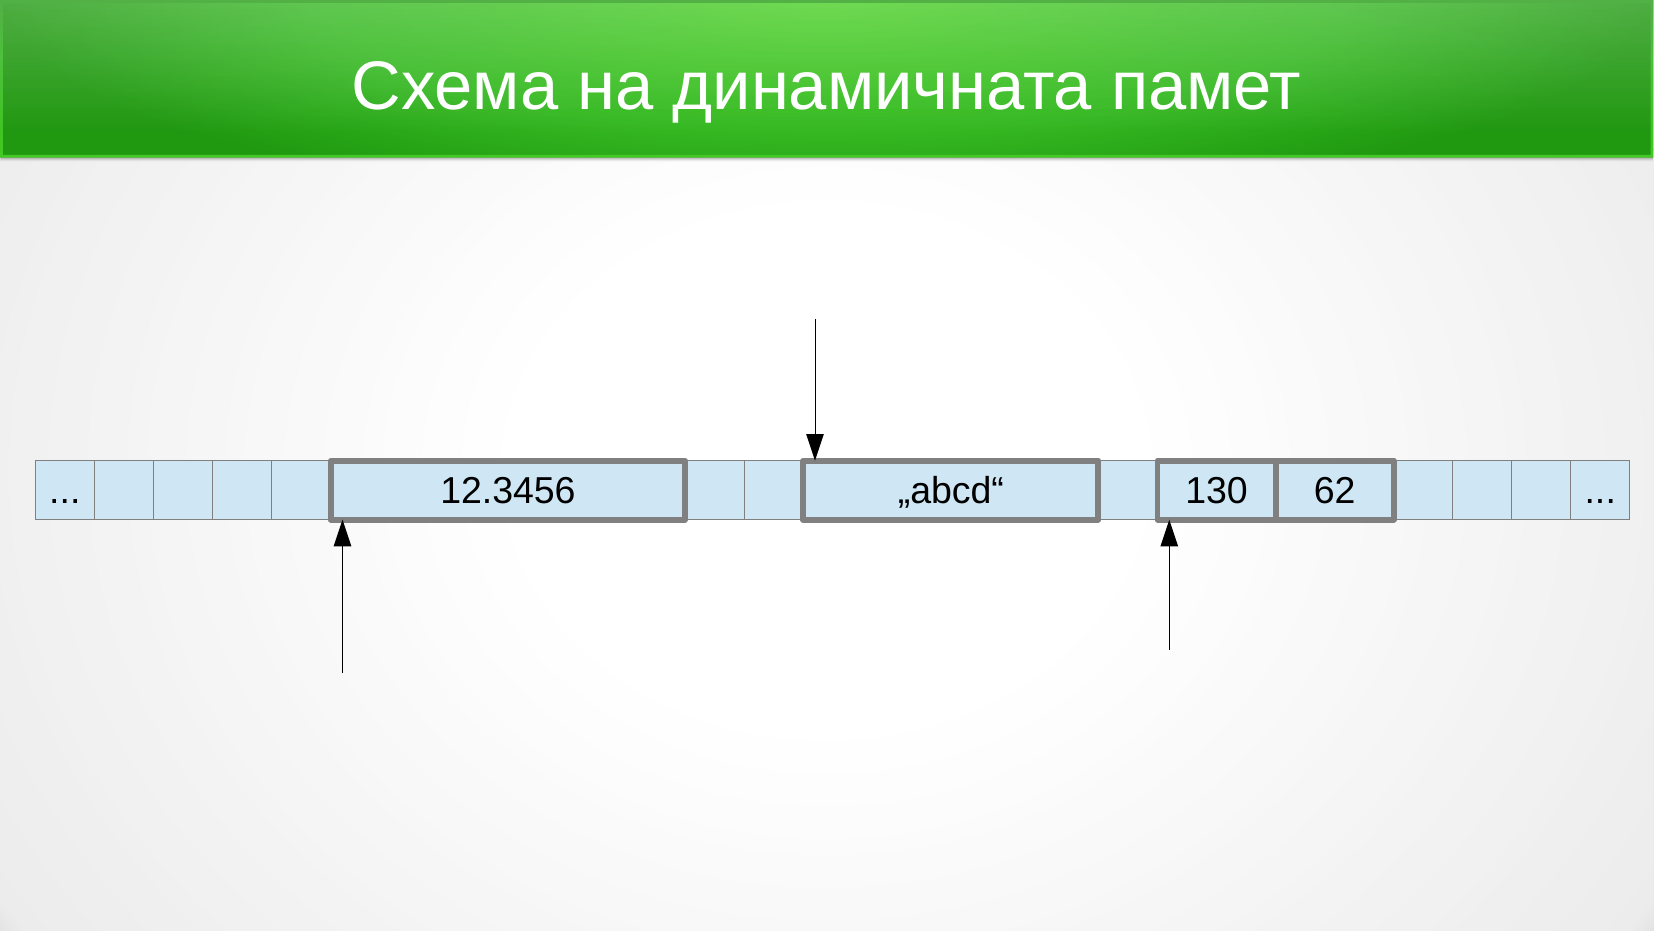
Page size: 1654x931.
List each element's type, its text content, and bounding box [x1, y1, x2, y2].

text_box 130 [1157, 460, 1275, 520]
text_box [686, 460, 803, 520]
text_box ... [1570, 460, 1630, 520]
text_box [1099, 460, 1157, 520]
text_box 12.3456 [330, 460, 686, 520]
text_box 62 [1275, 460, 1394, 520]
text_box ... [35, 460, 94, 520]
text_box [1394, 460, 1570, 520]
title Схема на динамичната памет [82, 37, 1571, 135]
text_box „abcd“ [803, 460, 1099, 520]
text_box [94, 460, 330, 520]
